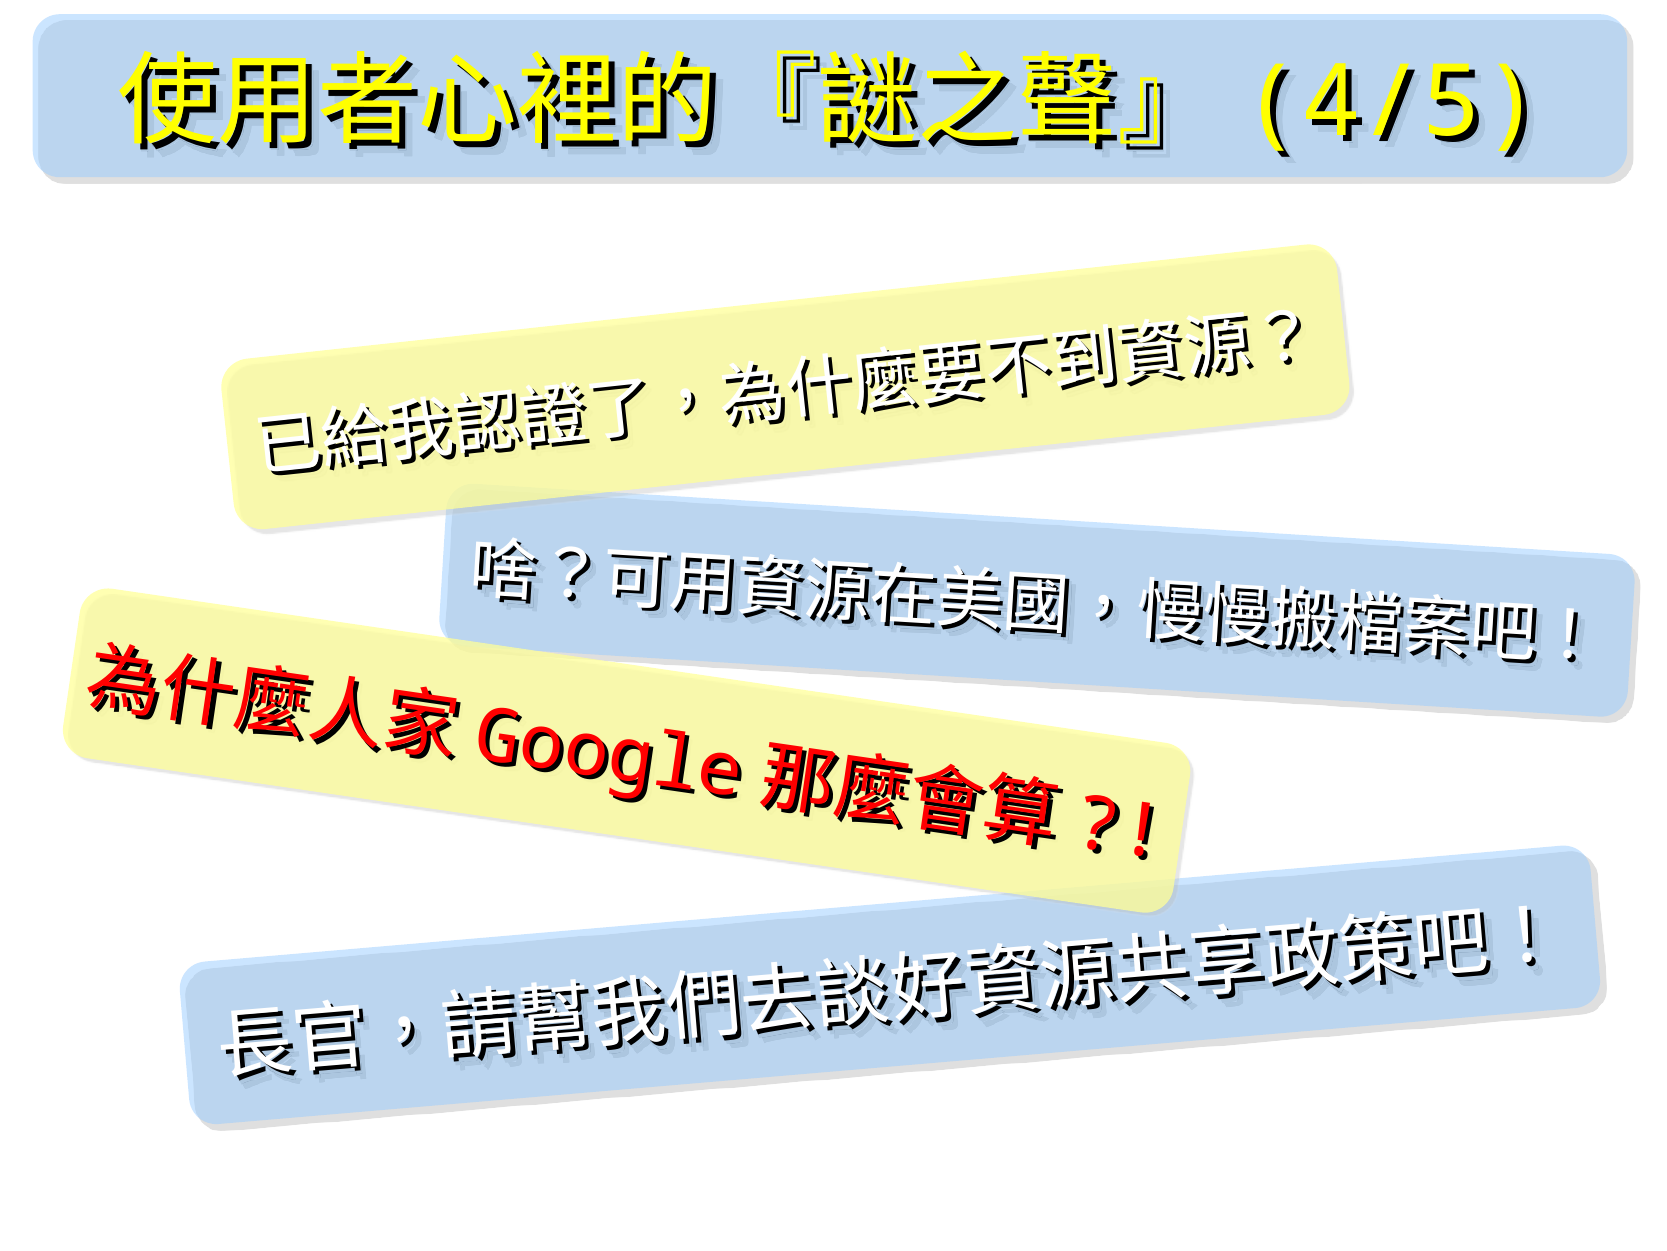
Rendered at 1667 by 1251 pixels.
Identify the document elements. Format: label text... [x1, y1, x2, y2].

text_box 啥？可用資源在美國，慢慢搬檔案吧！ [439, 492, 1635, 717]
text_box 使用者心裡的『謎之聲』(4/5) [32, 14, 1628, 178]
text_box 為什麼人家Google那麼會算?! [62, 588, 1191, 913]
text_box 已給我認證了，為什麼要不到資源？ [221, 244, 1350, 530]
text_box 長官，請幫我們去談好資源共享政策吧！ [179, 845, 1601, 1125]
